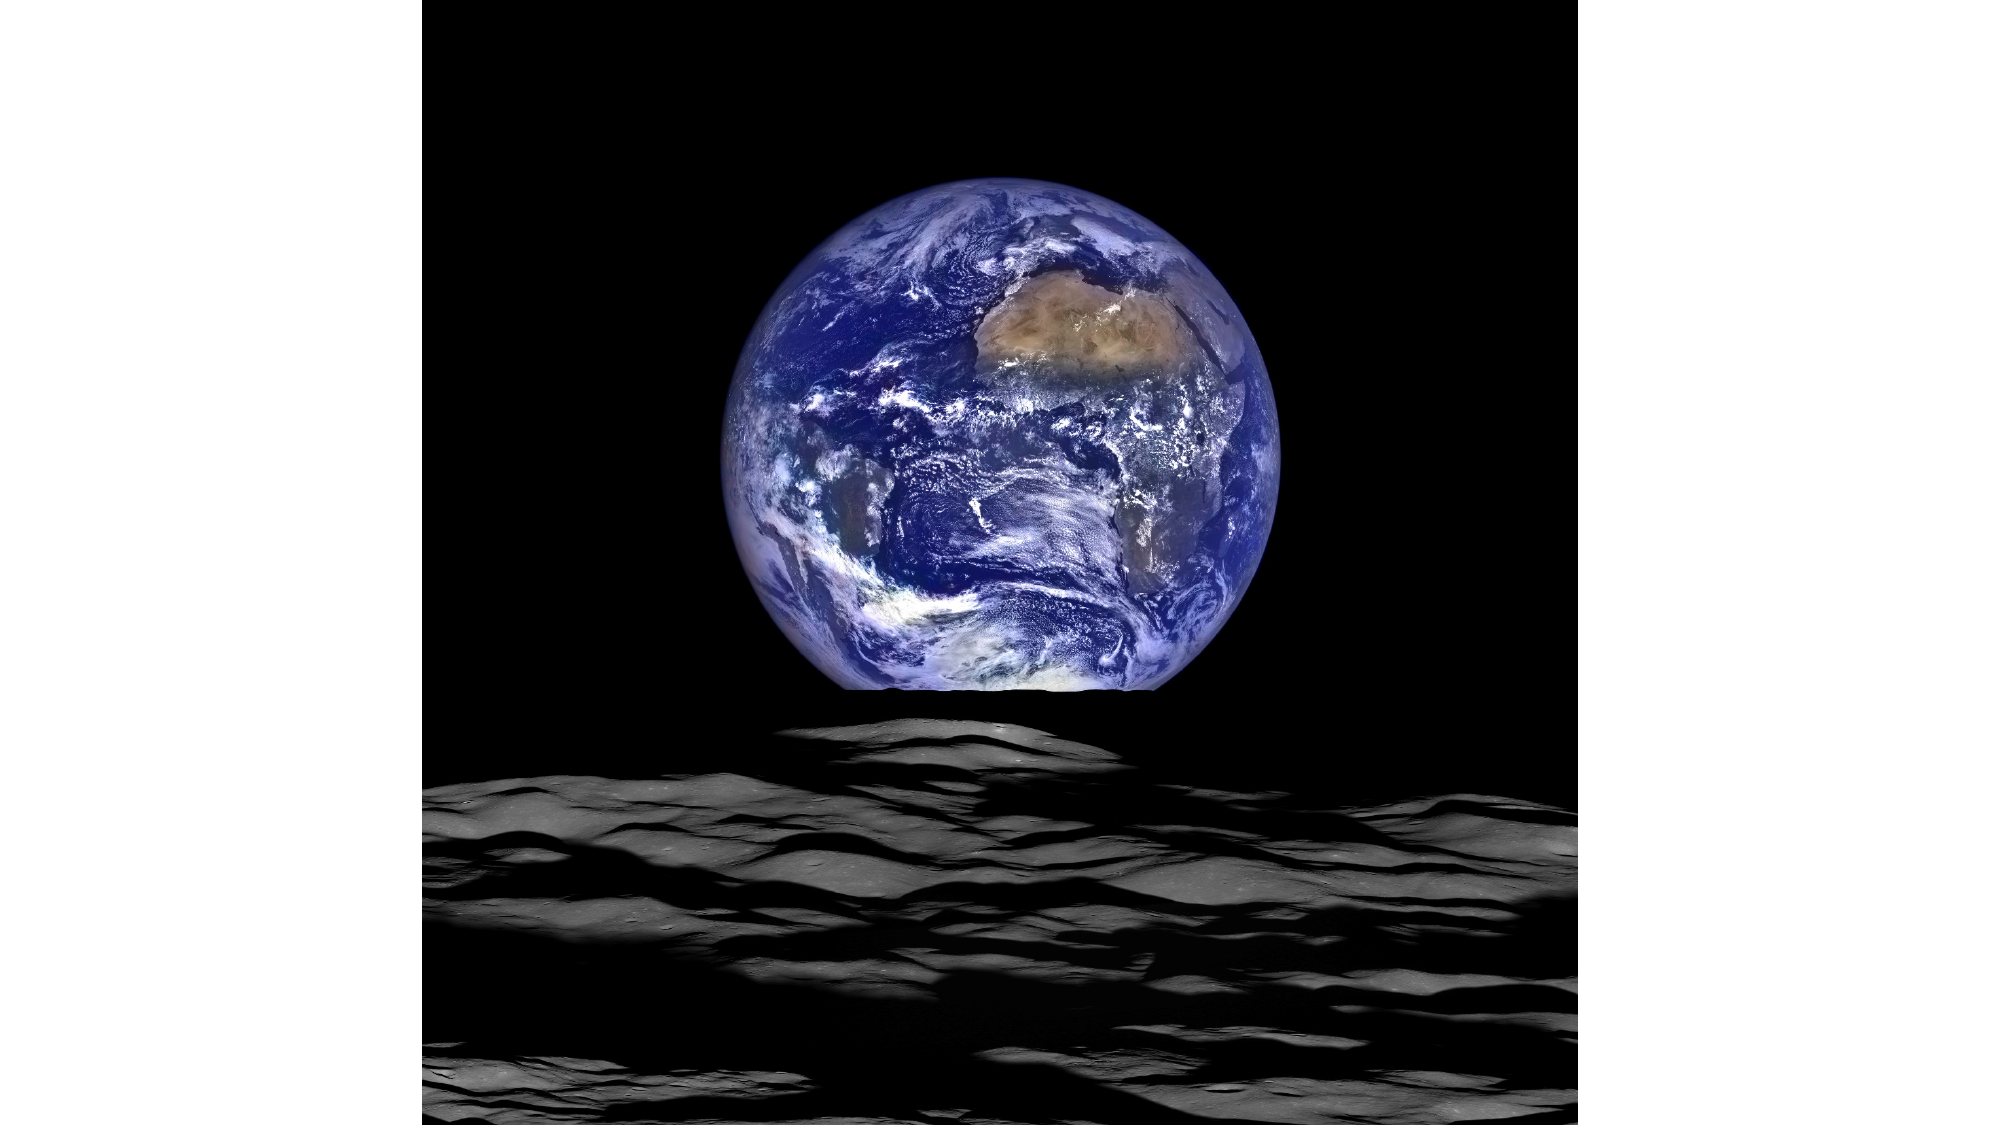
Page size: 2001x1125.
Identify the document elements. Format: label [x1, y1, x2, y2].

picture [422, 0, 1578, 1125]
